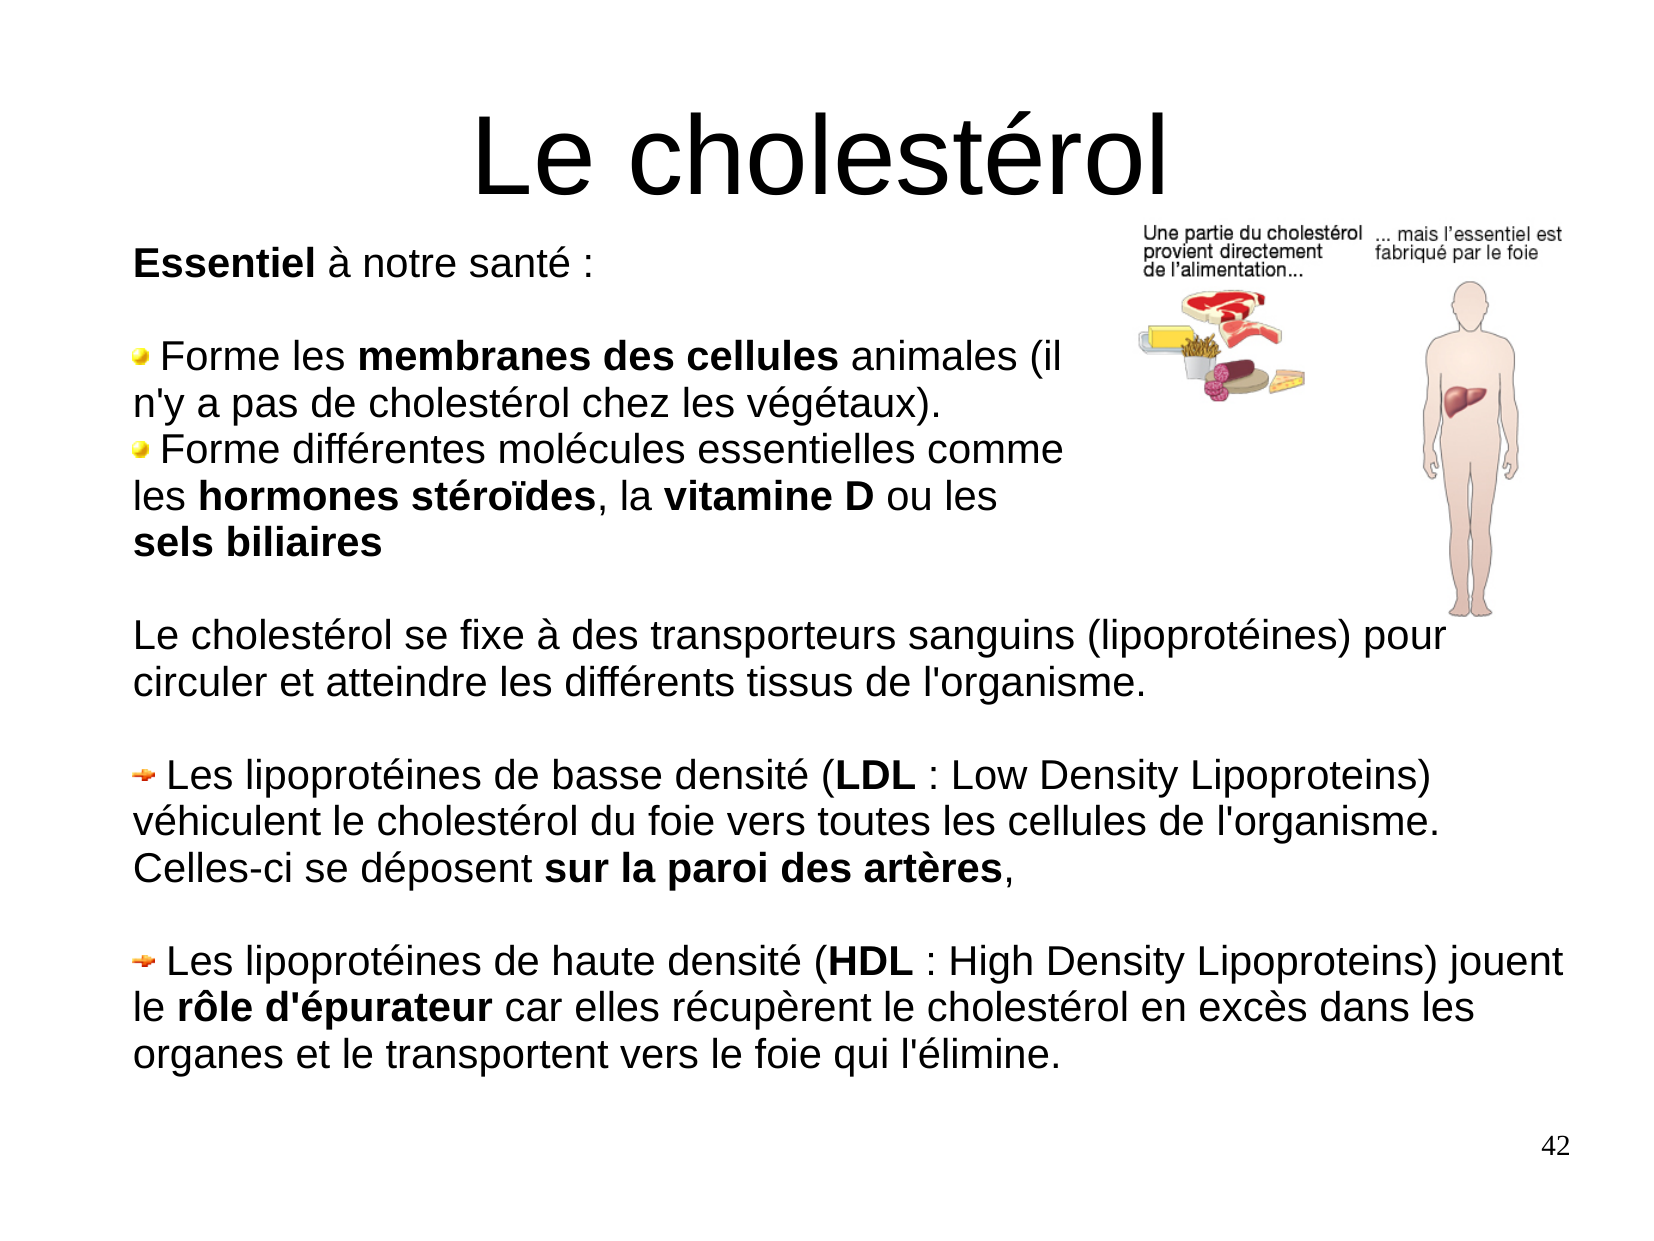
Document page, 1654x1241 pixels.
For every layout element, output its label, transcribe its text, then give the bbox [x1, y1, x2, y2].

text_box Le cholestérol se fixe à des transporteurs sanguins (lipoprotéines) pour circuler et atteindre les différents tissus de l'organisme. Les lipoprotéines de basse densité (LDL : Low Density Lipoproteins) véhiculent le cholestérol du foie vers toutes les cellules de l'organisme. Celles-ci se déposent sur la paroi des artères, Les lipoprotéines de haute densité (HDL : High Density Lipoproteins) jouent le rôle d'épurateur car elles récupèrent le cholestérol en excès dans les organes et le transportent vers le foie qui l'élimine. [118, 604, 1595, 1138]
title Le cholestérol [76, 59, 1565, 252]
picture [1104, 208, 1582, 604]
text_box Essentiel à notre santé : Forme les membranes des cellules animales (il n'y a pas de cholestérol chez les végétaux). Forme différentes molécules essentielles comme les hormones stéroïdes, la vitamine D ou les sels biliaires [118, 232, 1093, 604]
